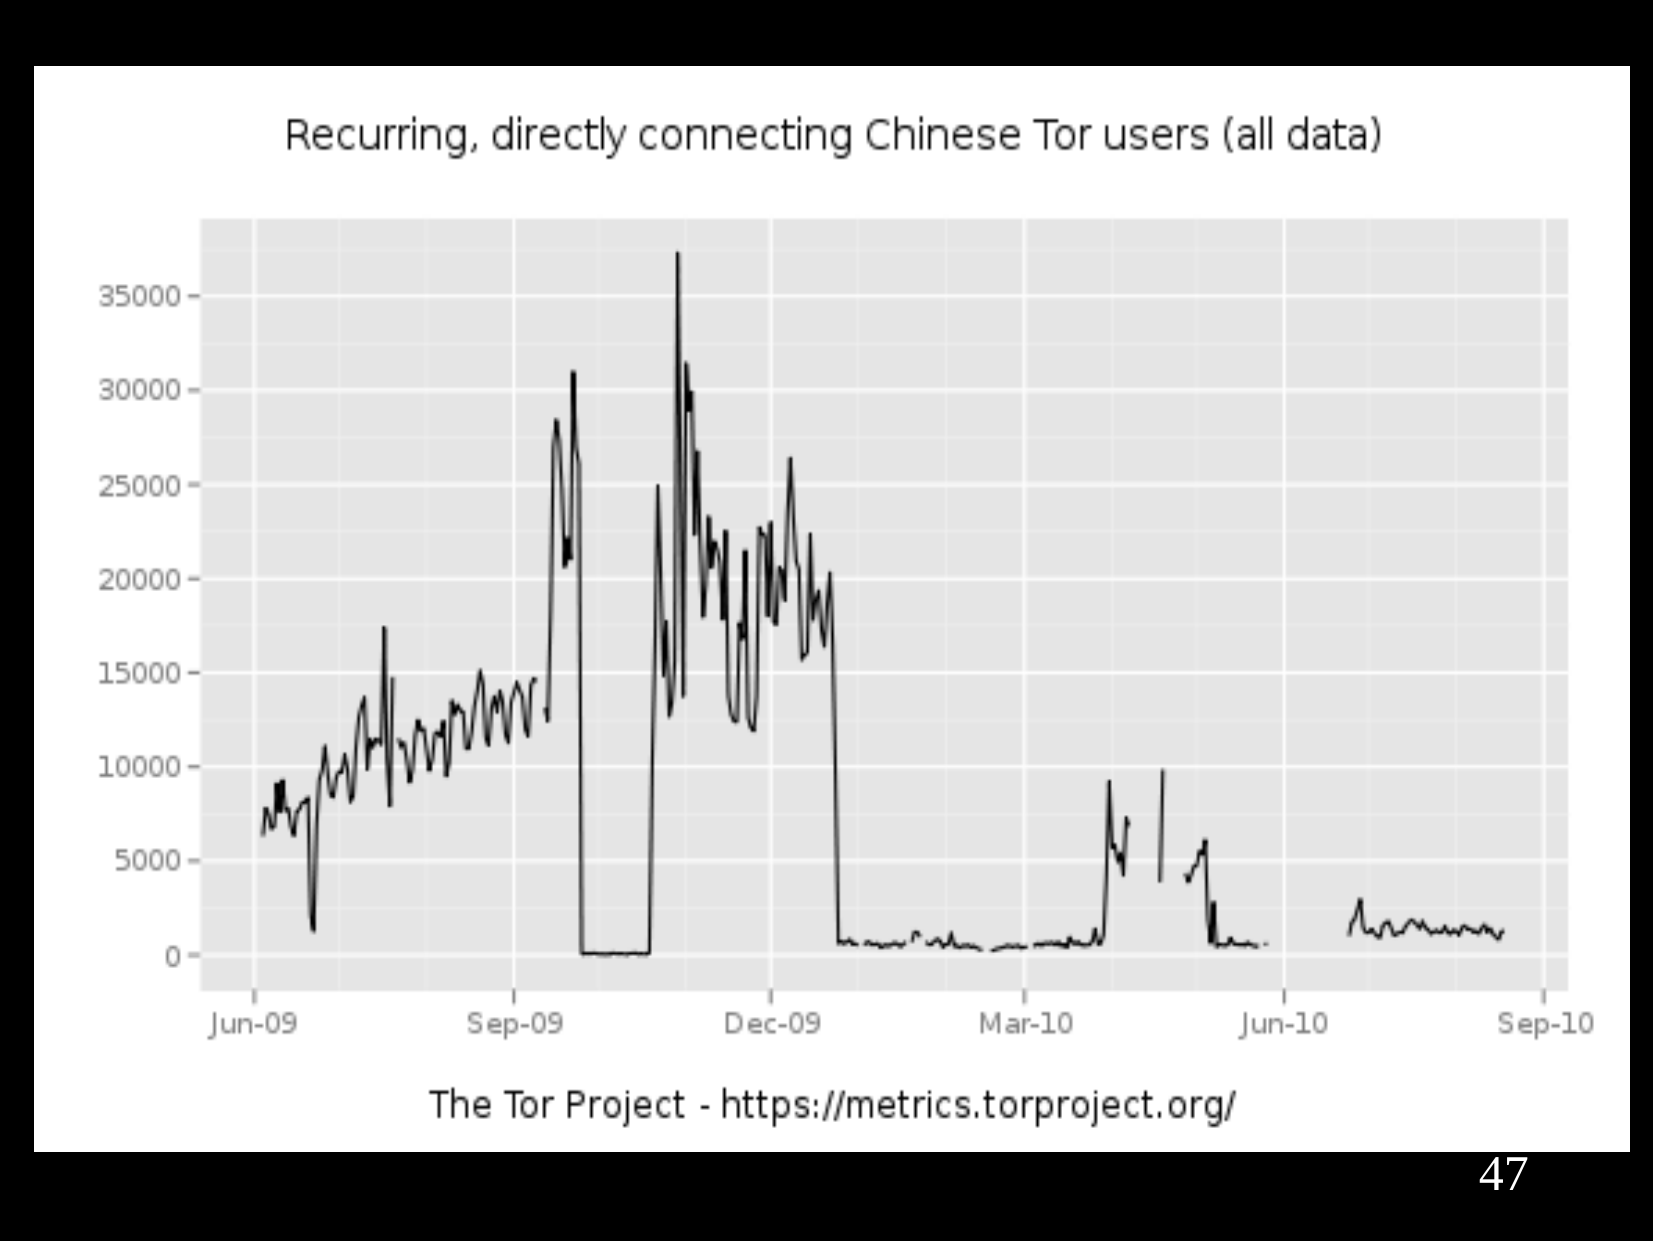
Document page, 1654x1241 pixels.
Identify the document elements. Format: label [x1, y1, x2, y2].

picture [34, 66, 1630, 1152]
